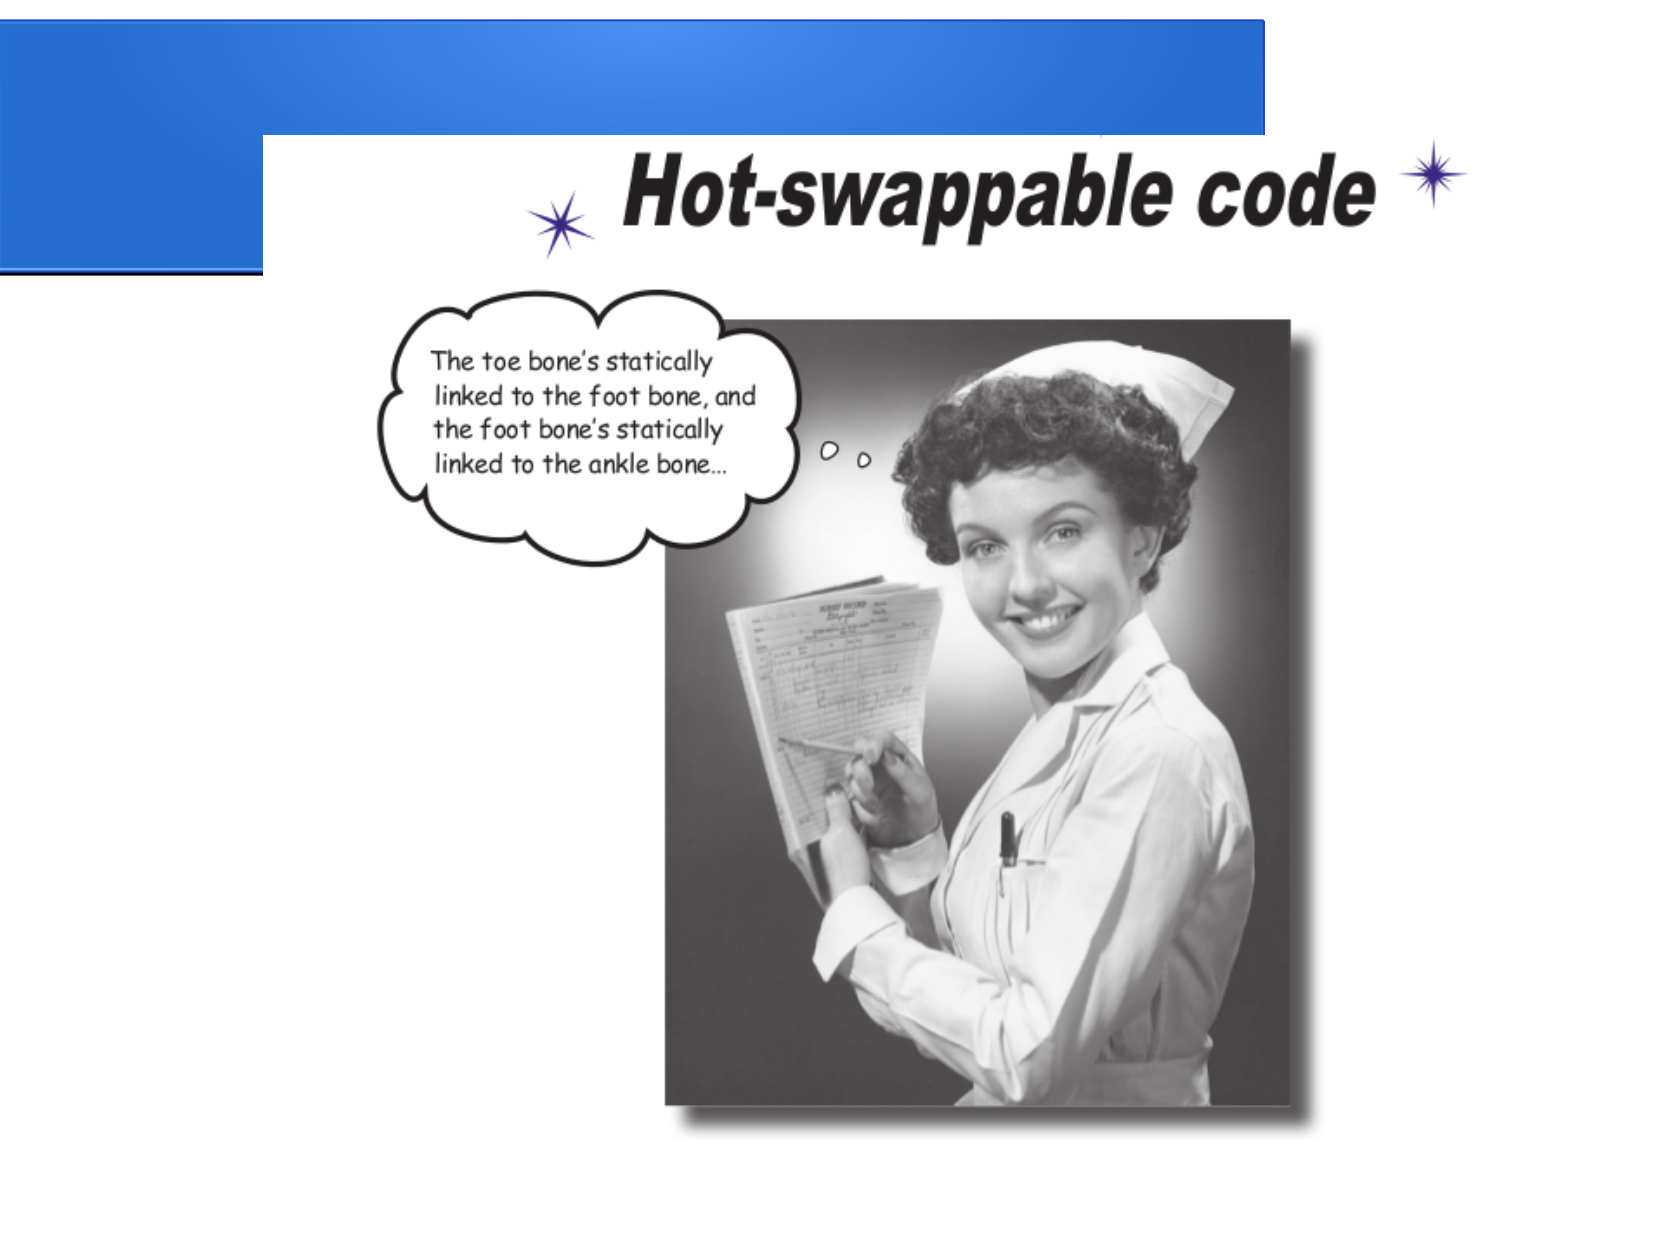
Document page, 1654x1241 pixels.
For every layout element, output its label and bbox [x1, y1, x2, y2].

picture [263, 135, 1501, 1158]
